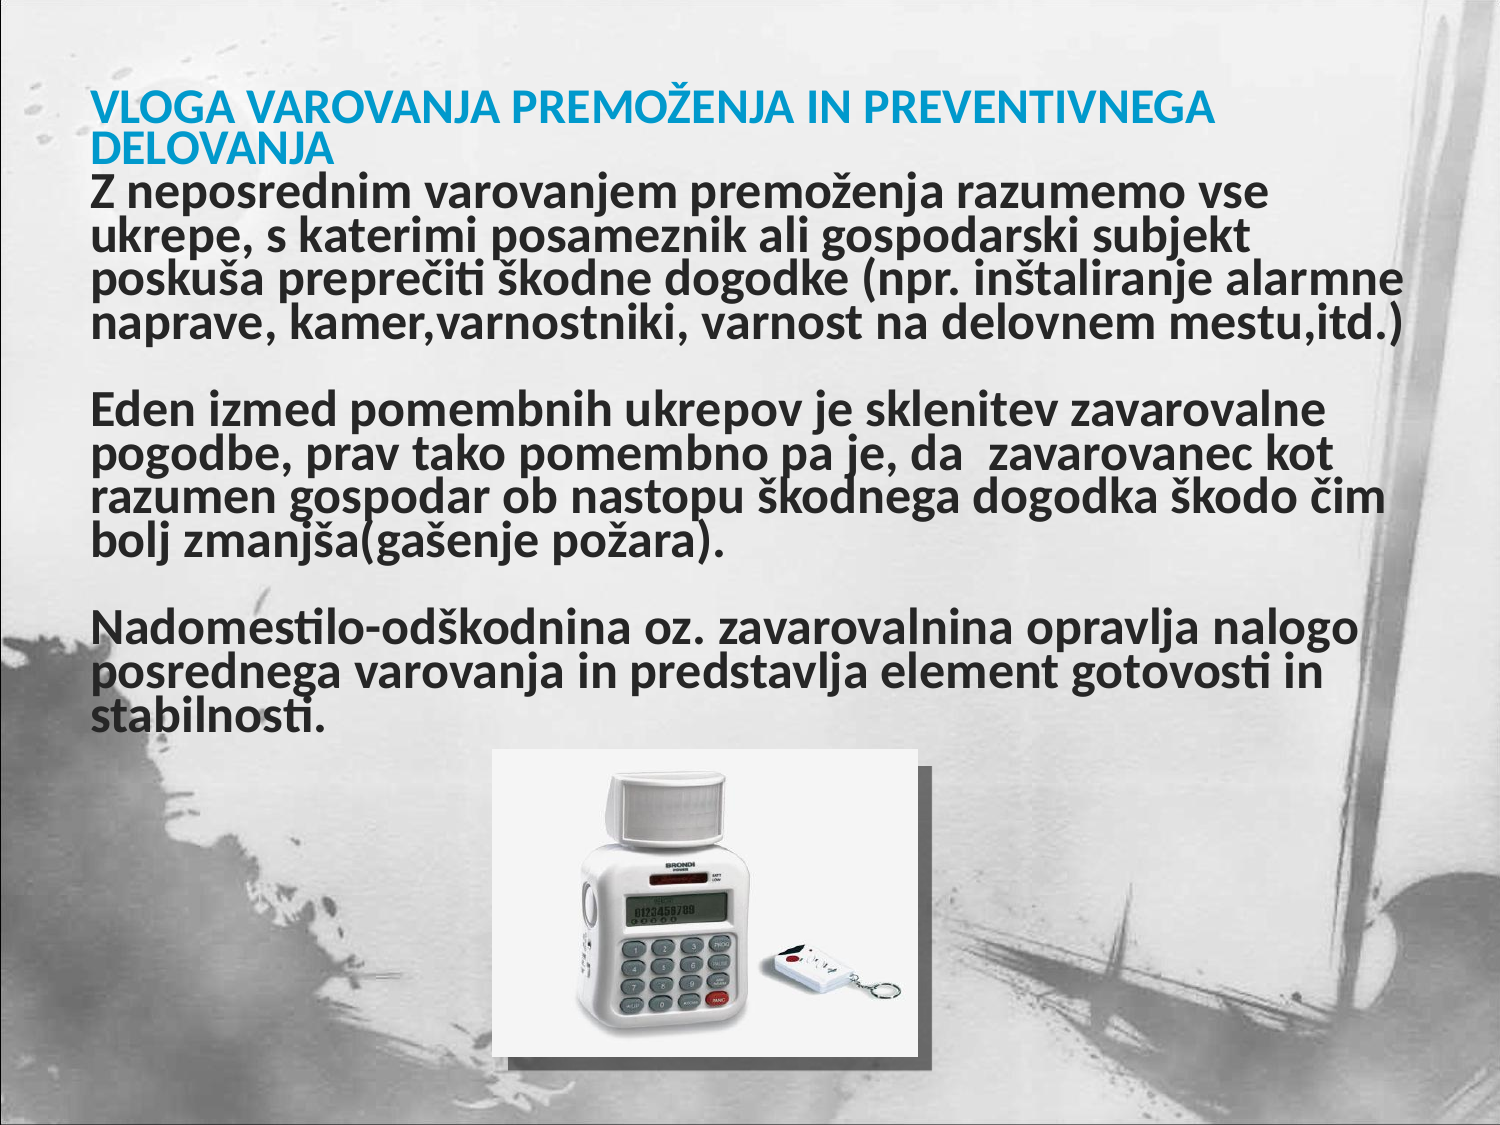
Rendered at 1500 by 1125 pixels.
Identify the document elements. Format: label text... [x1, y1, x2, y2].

list VLOGA VAROVANJA PREMOŽENJA IN PREVENTIVNEGA DELOVANJA Z neposrednim varovanjem premoženja razumemo vse ukrepe, s katerimi posameznik ali gospodarski subjekt poskuša preprečiti škodne dogodke (npr. inštaliranje alarmne naprave, kamer,varnostniki, varnost na delovnem mestu,itd.) Eden izmed pomembnih ukrepov je sklenitev zavarovalne pogodbe, prav tako pomembno pa je, da zavarovanec kot razumen gospodar ob nastopu škodnega dogodka škodo čim bolj zmanjša(gašenje požara). Nadomestilo-odškodnina oz. zavarovalnina opravlja nalogo posrednega varovanja in predstavlja element gotovosti in stabilnosti. [75, 82, 1425, 809]
picture [0, 0, 1500, 1125]
